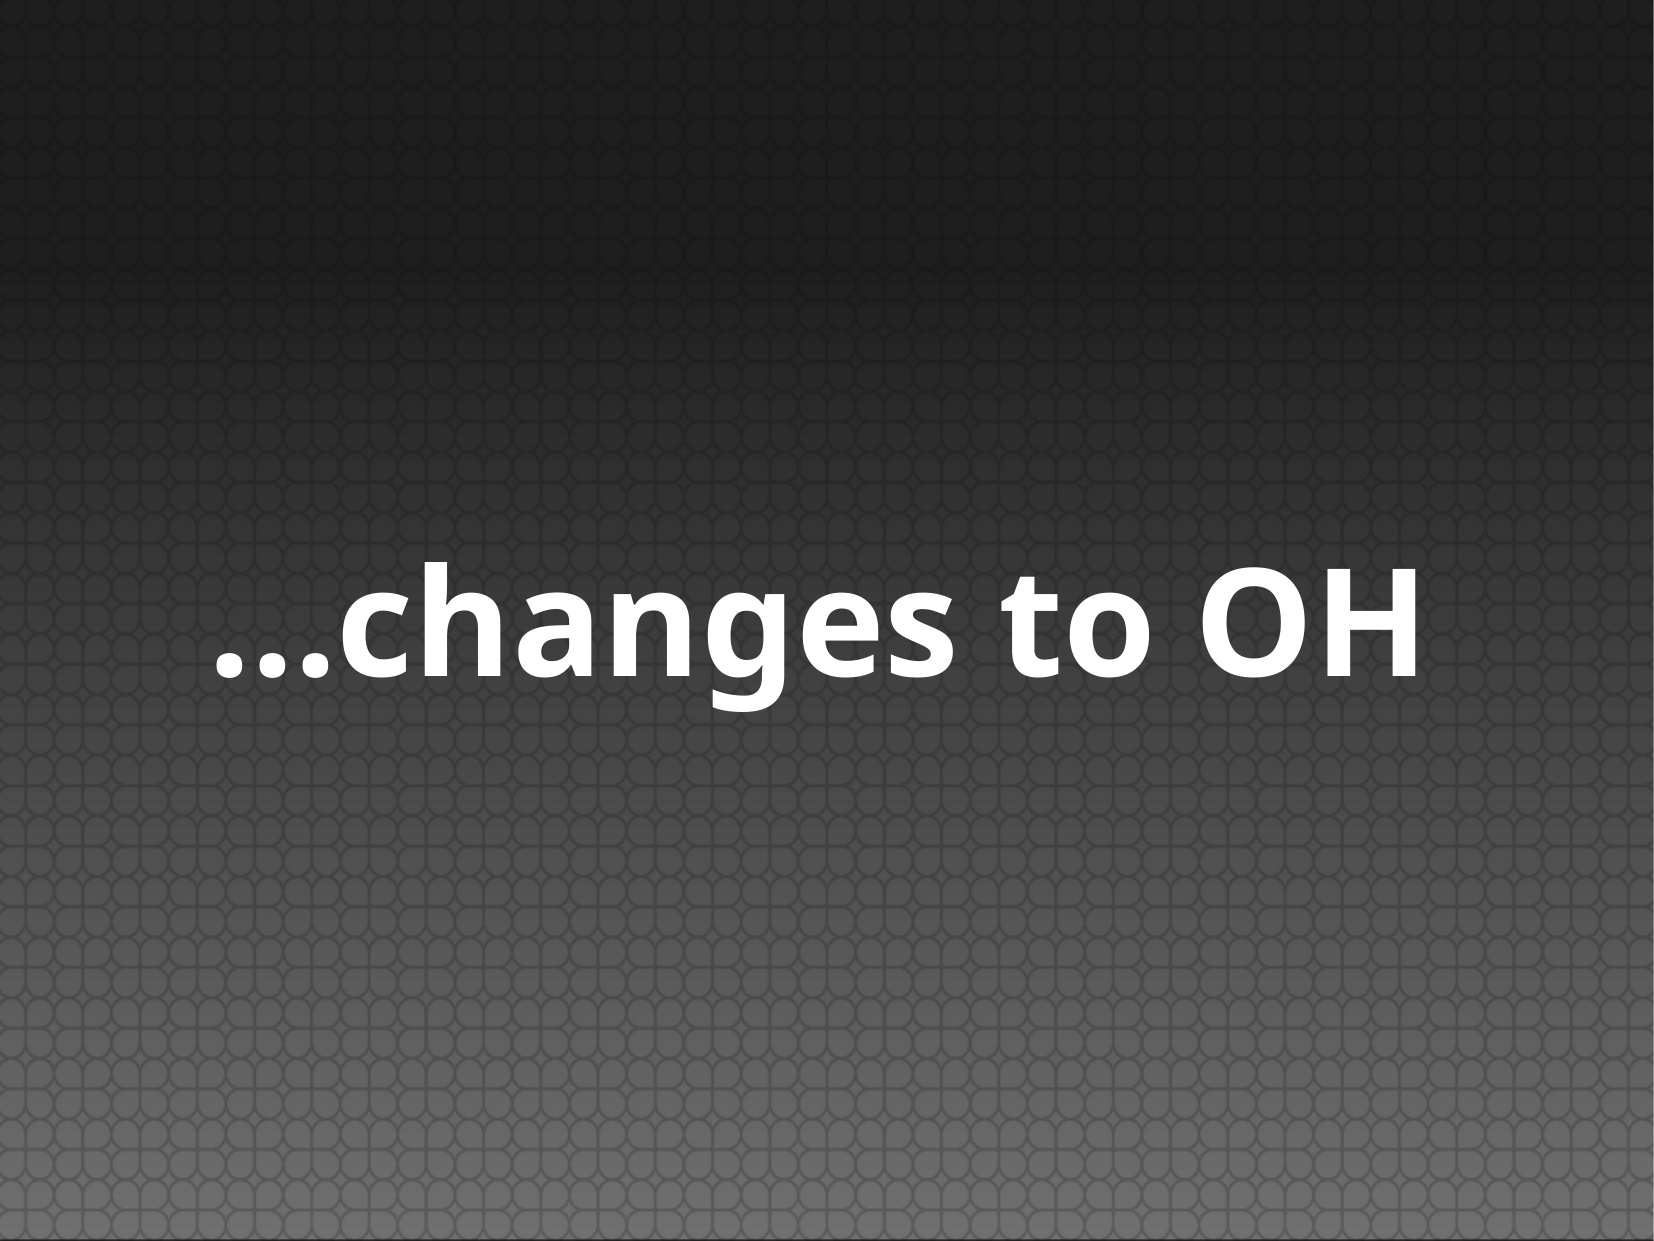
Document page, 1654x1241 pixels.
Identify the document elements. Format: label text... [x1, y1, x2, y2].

title ...changes to OH [75, 531, 1564, 707]
picture [0, 0, 1654, 1241]
